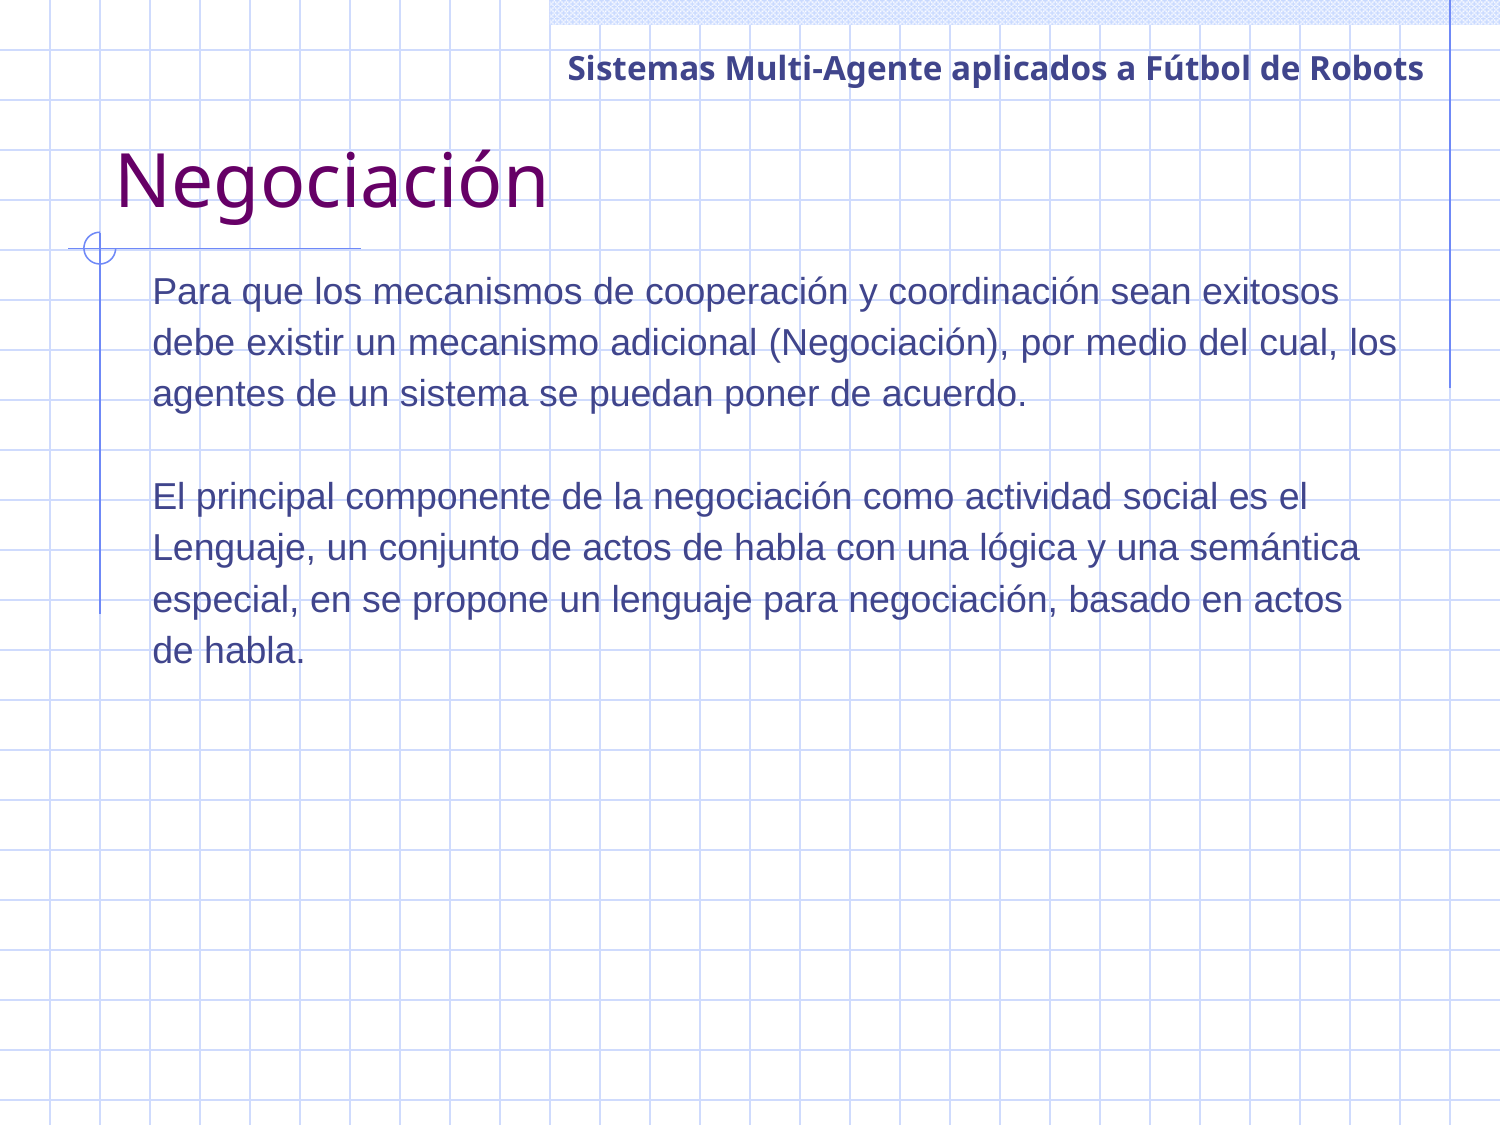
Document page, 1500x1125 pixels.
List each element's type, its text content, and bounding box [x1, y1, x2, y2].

text_box Sistemas Multi-Agente aplicados a Fútbol de Robots [450, 37, 1441, 99]
text_box Para que los mecanismos de cooperación y coordinación sean exitosos debe existir un mecanismo adicional (Negociación), por medio del cual, los agentes de un sistema se puedan poner de acuerdo. El principal componente de la negociación como actividad social es el Lenguaje, un conjunto de actos de habla con una lógica y una semántica especial, en se propone un lenguaje para negociación, basado en actos de habla. [137, 262, 1413, 1050]
picture [1451, 0, 1500, 25]
title Negociación [99, 112, 1000, 238]
picture [549, 0, 1449, 25]
